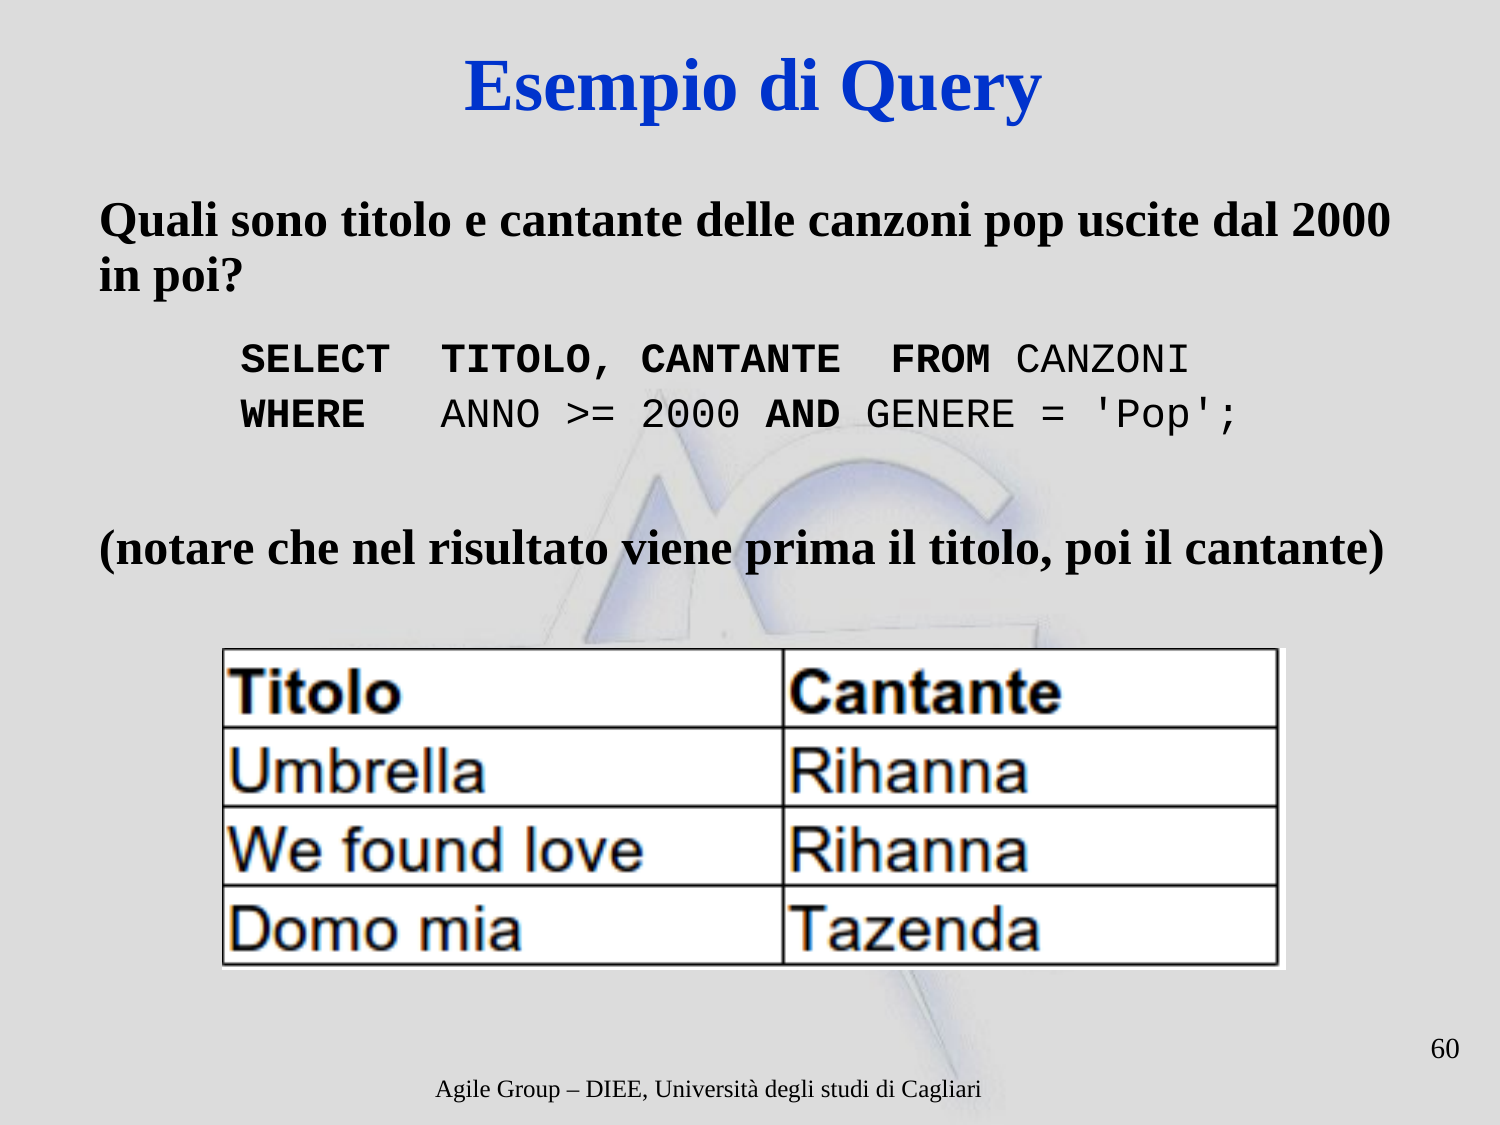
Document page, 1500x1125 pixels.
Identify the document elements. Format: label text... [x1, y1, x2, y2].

title Esempio di Query [75, 9, 1434, 160]
list Quali sono titolo e cantante delle canzoni pop uscite dal 2000 in poi? SELECT TITOLO, CANTANTE FROM CANZONI WHERE ANNO >= 2000 AND GENERE = 'Pop'; (notare che nel risultato viene prima il titolo, poi il cantante) [84, 184, 1429, 584]
picture [0, 0, 1500, 1125]
